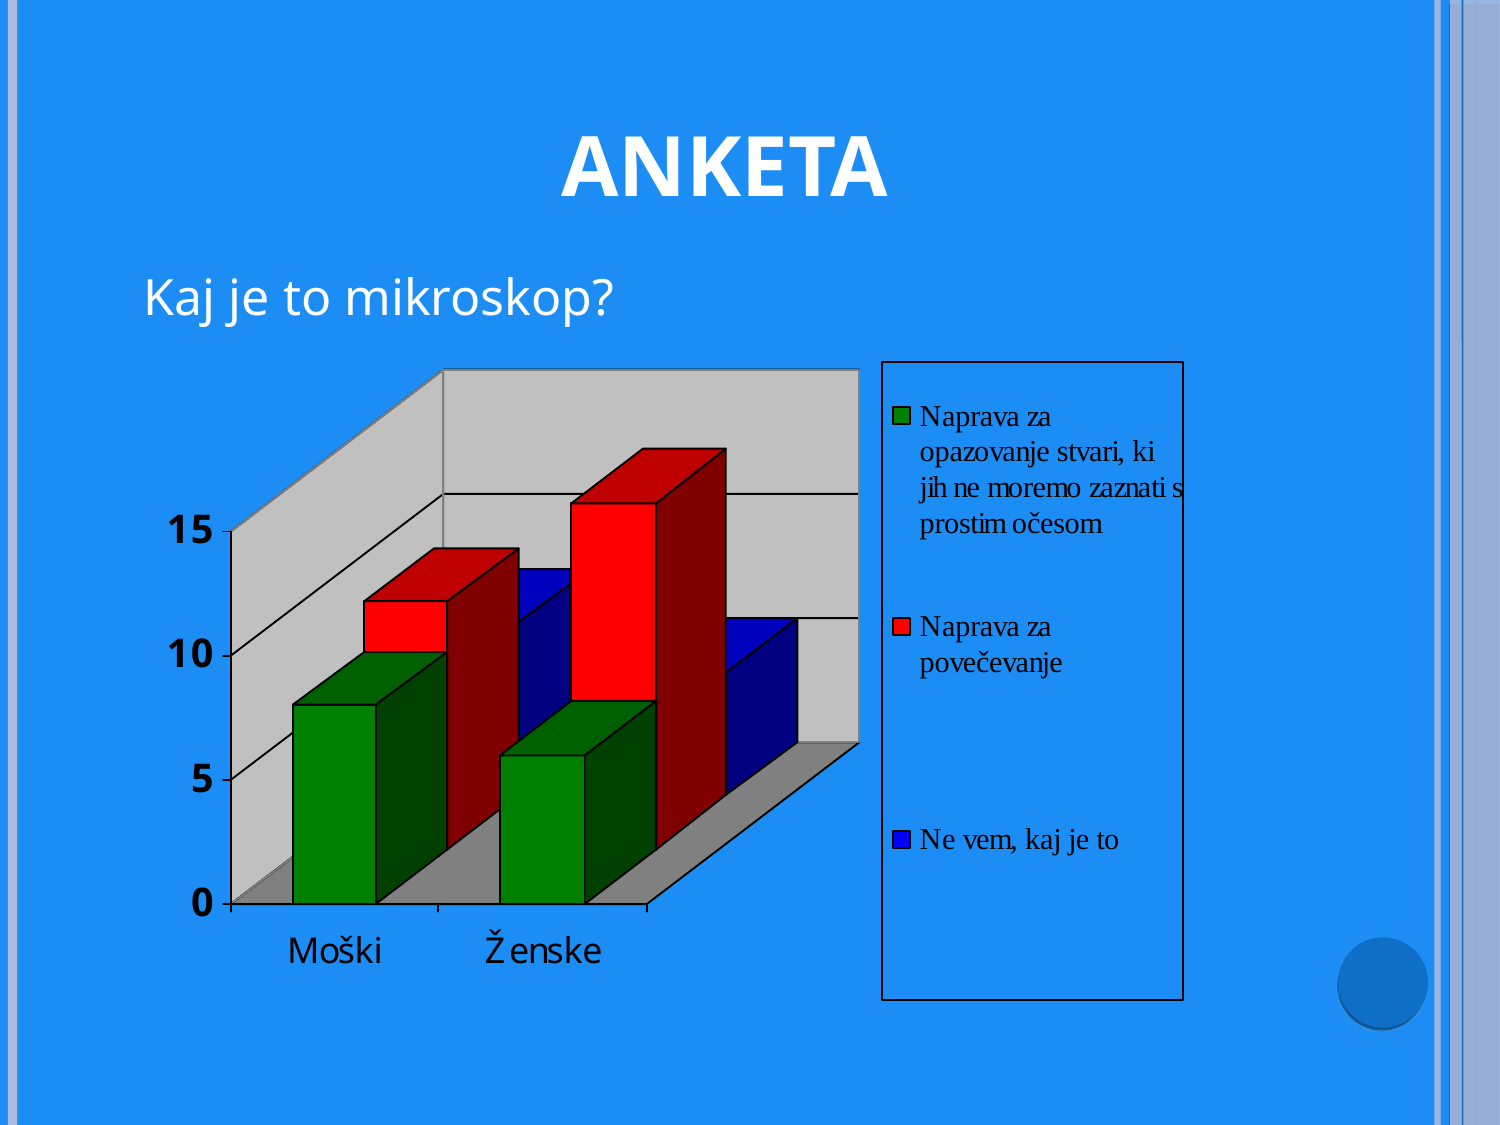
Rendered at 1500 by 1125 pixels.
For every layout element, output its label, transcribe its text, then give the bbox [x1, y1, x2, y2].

list Kaj je to mikroskop? [128, 257, 687, 339]
title ANKETA [76, 66, 1373, 221]
picture [127, 339, 1203, 1021]
chart [128, 339, 1204, 1022]
